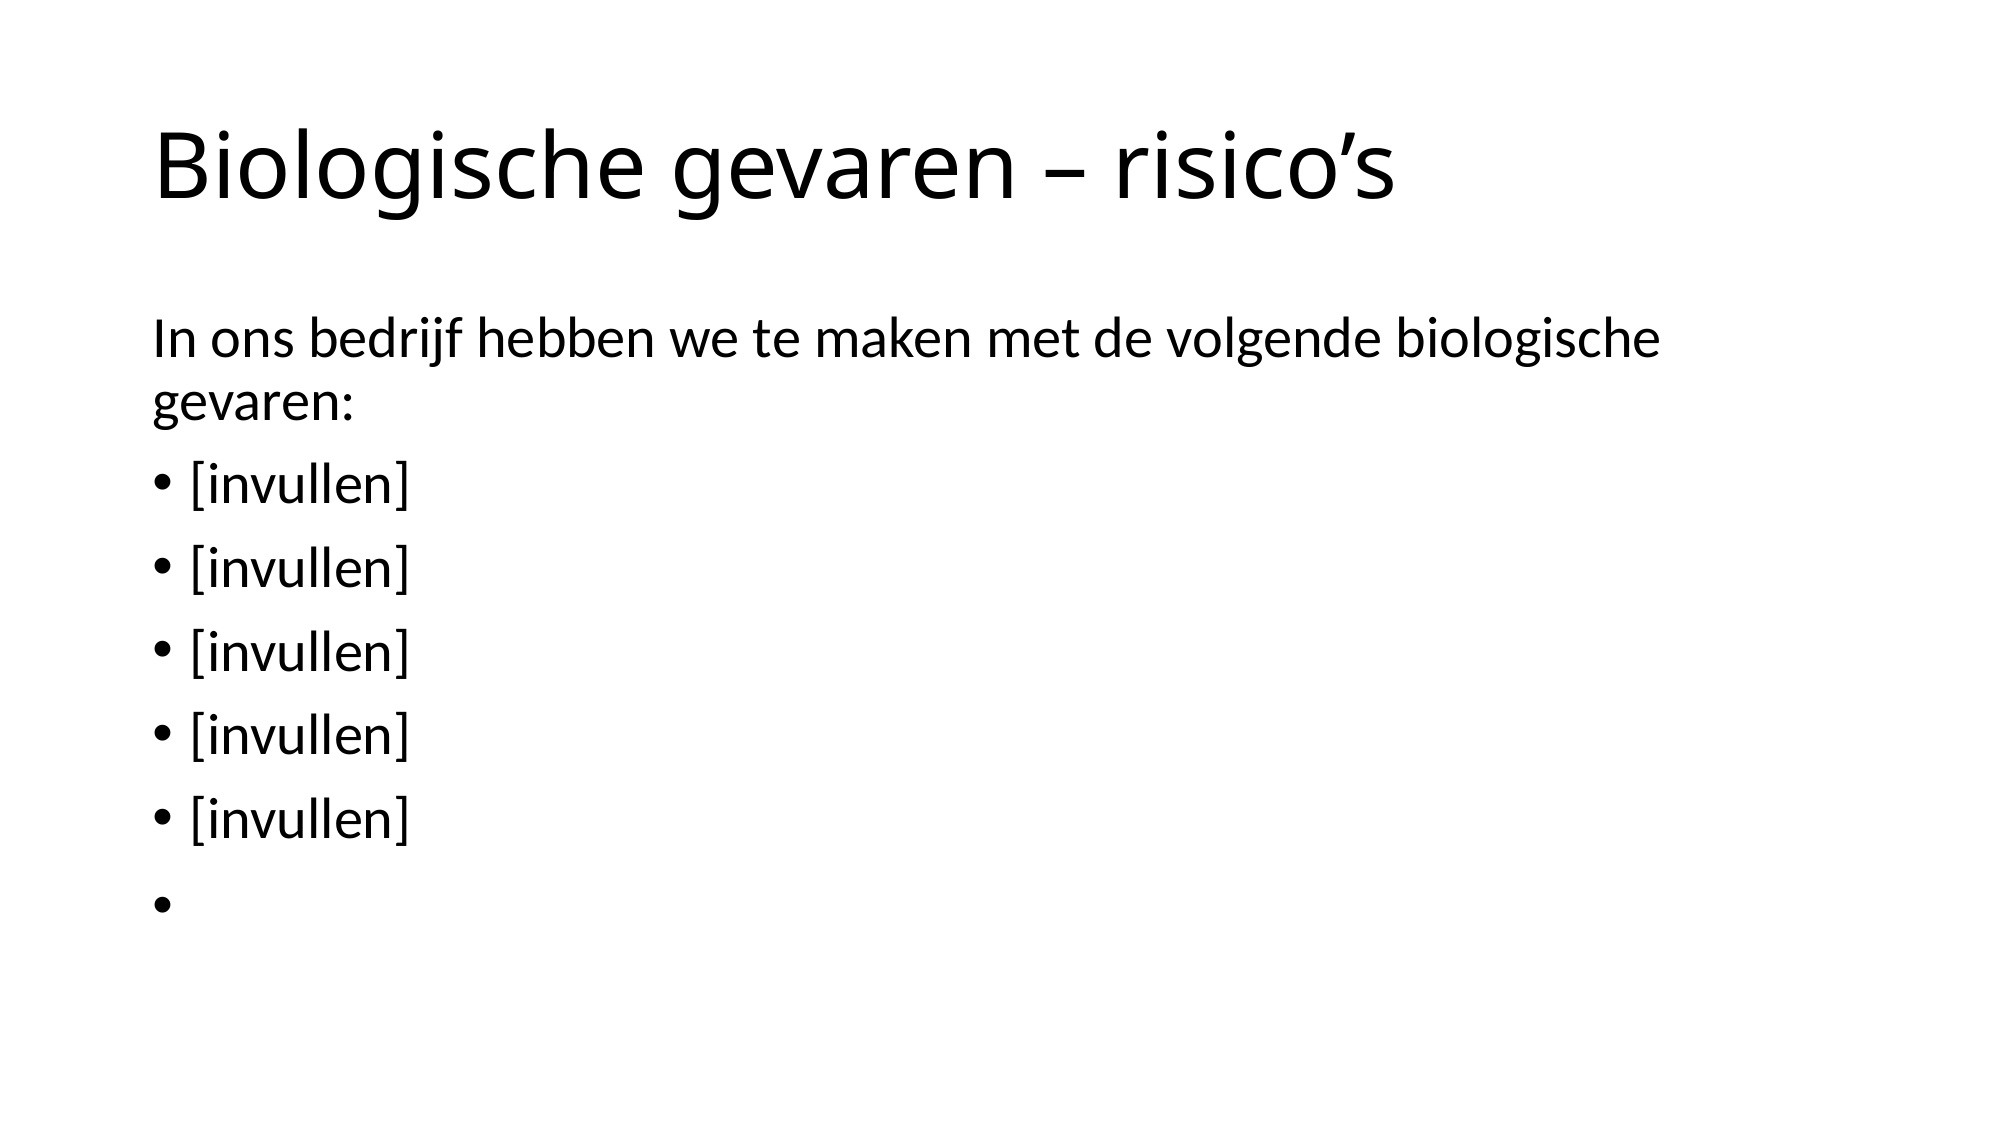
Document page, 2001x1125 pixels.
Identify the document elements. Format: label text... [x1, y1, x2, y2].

list In ons bedrijf hebben we te maken met de volgende biologische gevaren: [invullen] [invullen] [invullen] [invullen] [invullen] [137, 299, 1863, 1014]
title Biologische gevaren – risico’s [137, 59, 1863, 278]
